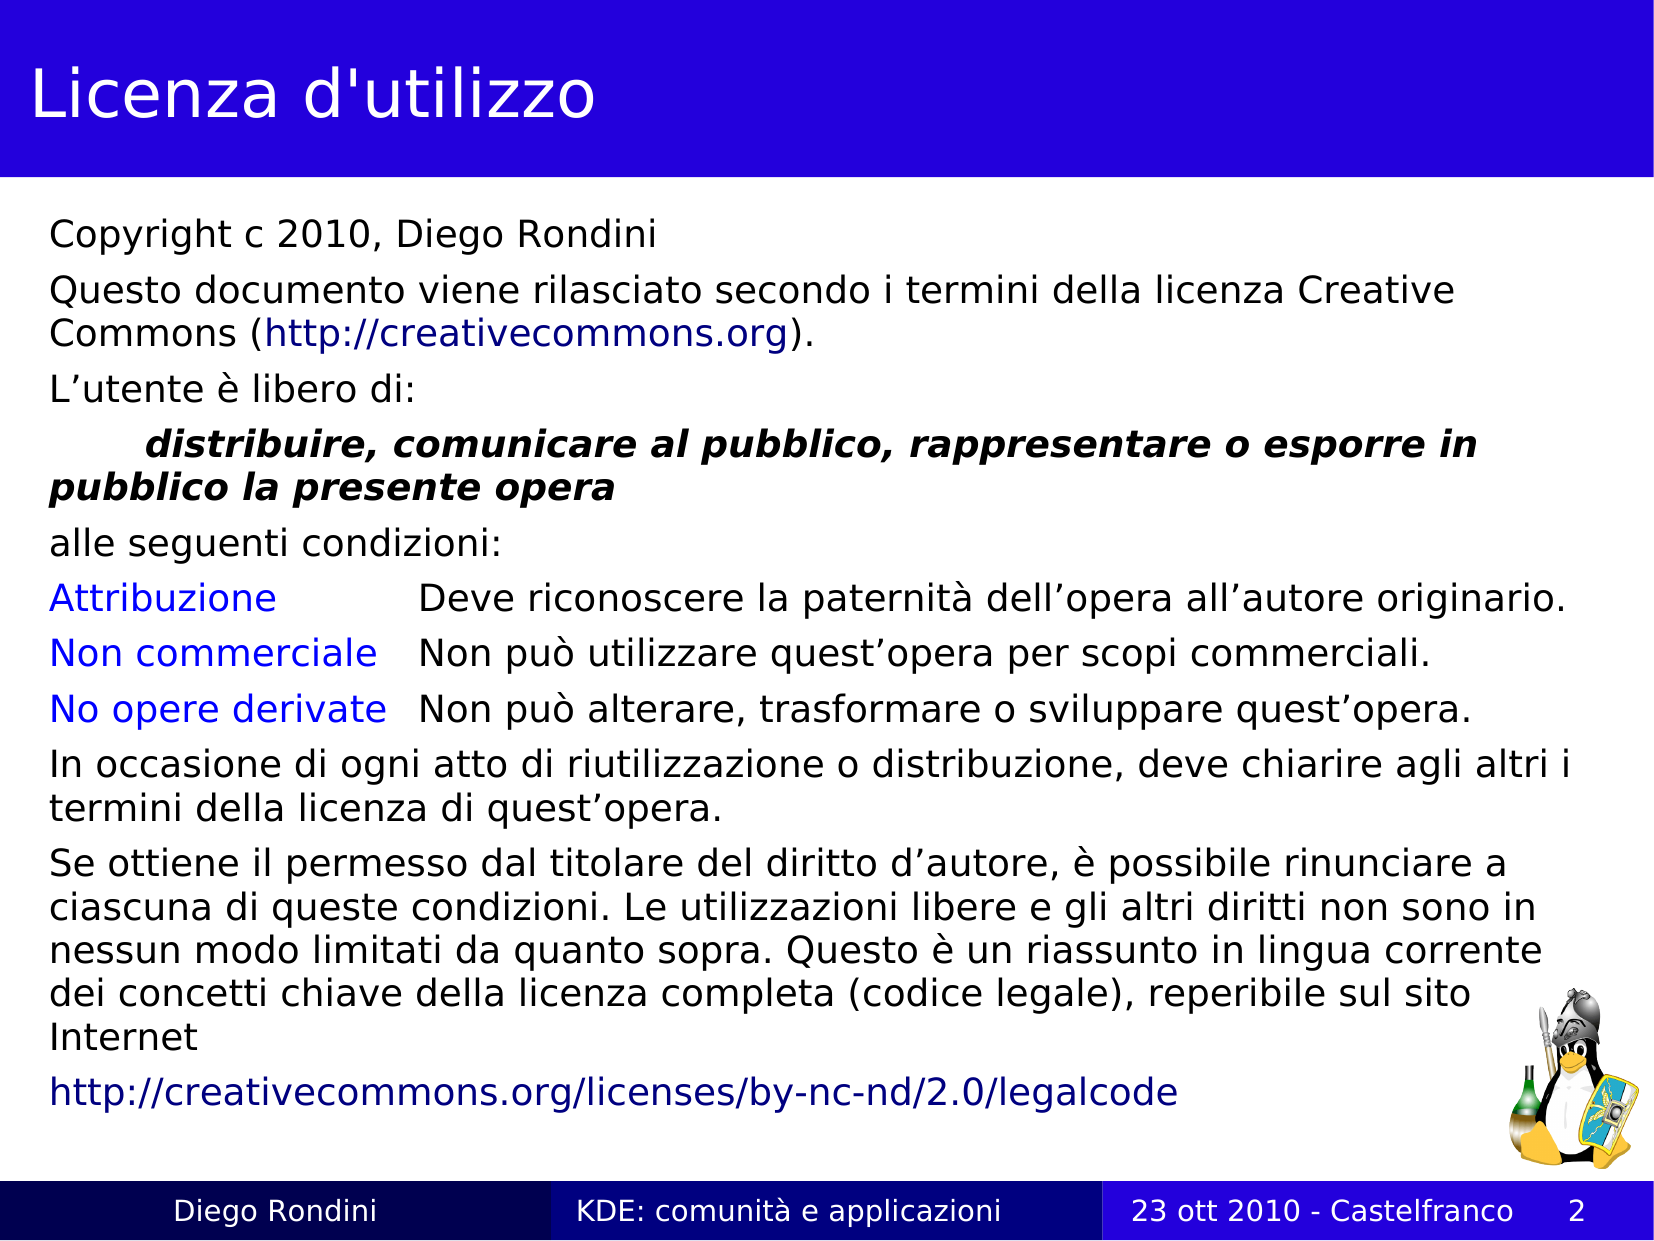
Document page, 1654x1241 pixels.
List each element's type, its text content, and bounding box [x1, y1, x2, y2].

text_box Copyright c 2010, Diego Rondini Questo documento viene rilasciato secondo i termini della licenza Creative Commons (http://creativecommons.org). L’utente è libero di: distribuire, comunicare al pubblico, rappresentare o esporre in pubblico la presente opera alle seguenti condizioni: Attribuzione Deve riconoscere la paternità dell’opera all’autore originario. Non commerciale Non può utilizzare quest’opera per scopi commerciali. No opere derivate Non può alterare, trasformare o sviluppare quest’opera. In occasione di ogni atto di riutilizzazione o distribuzione, deve chiarire agli altri i termini della licenza di quest’opera. Se ottiene il permesso dal titolare del diritto d’autore, è possibile rinunciare a ciascuna di queste condizioni. Le utilizzazioni libere e gli altri diritti non sono in nessun modo limitati da quanto sopra. Questo è un riassunto in lingua corrente dei concetti chiave della licenza completa (codice legale), reperibile sul sito Internet http://creativecommons.org/licenses/by-nc-nd/2.0/legalcode [34, 205, 1595, 1152]
title Licenza d'utilizzo [29, 0, 1518, 198]
picture [1509, 988, 1639, 1169]
